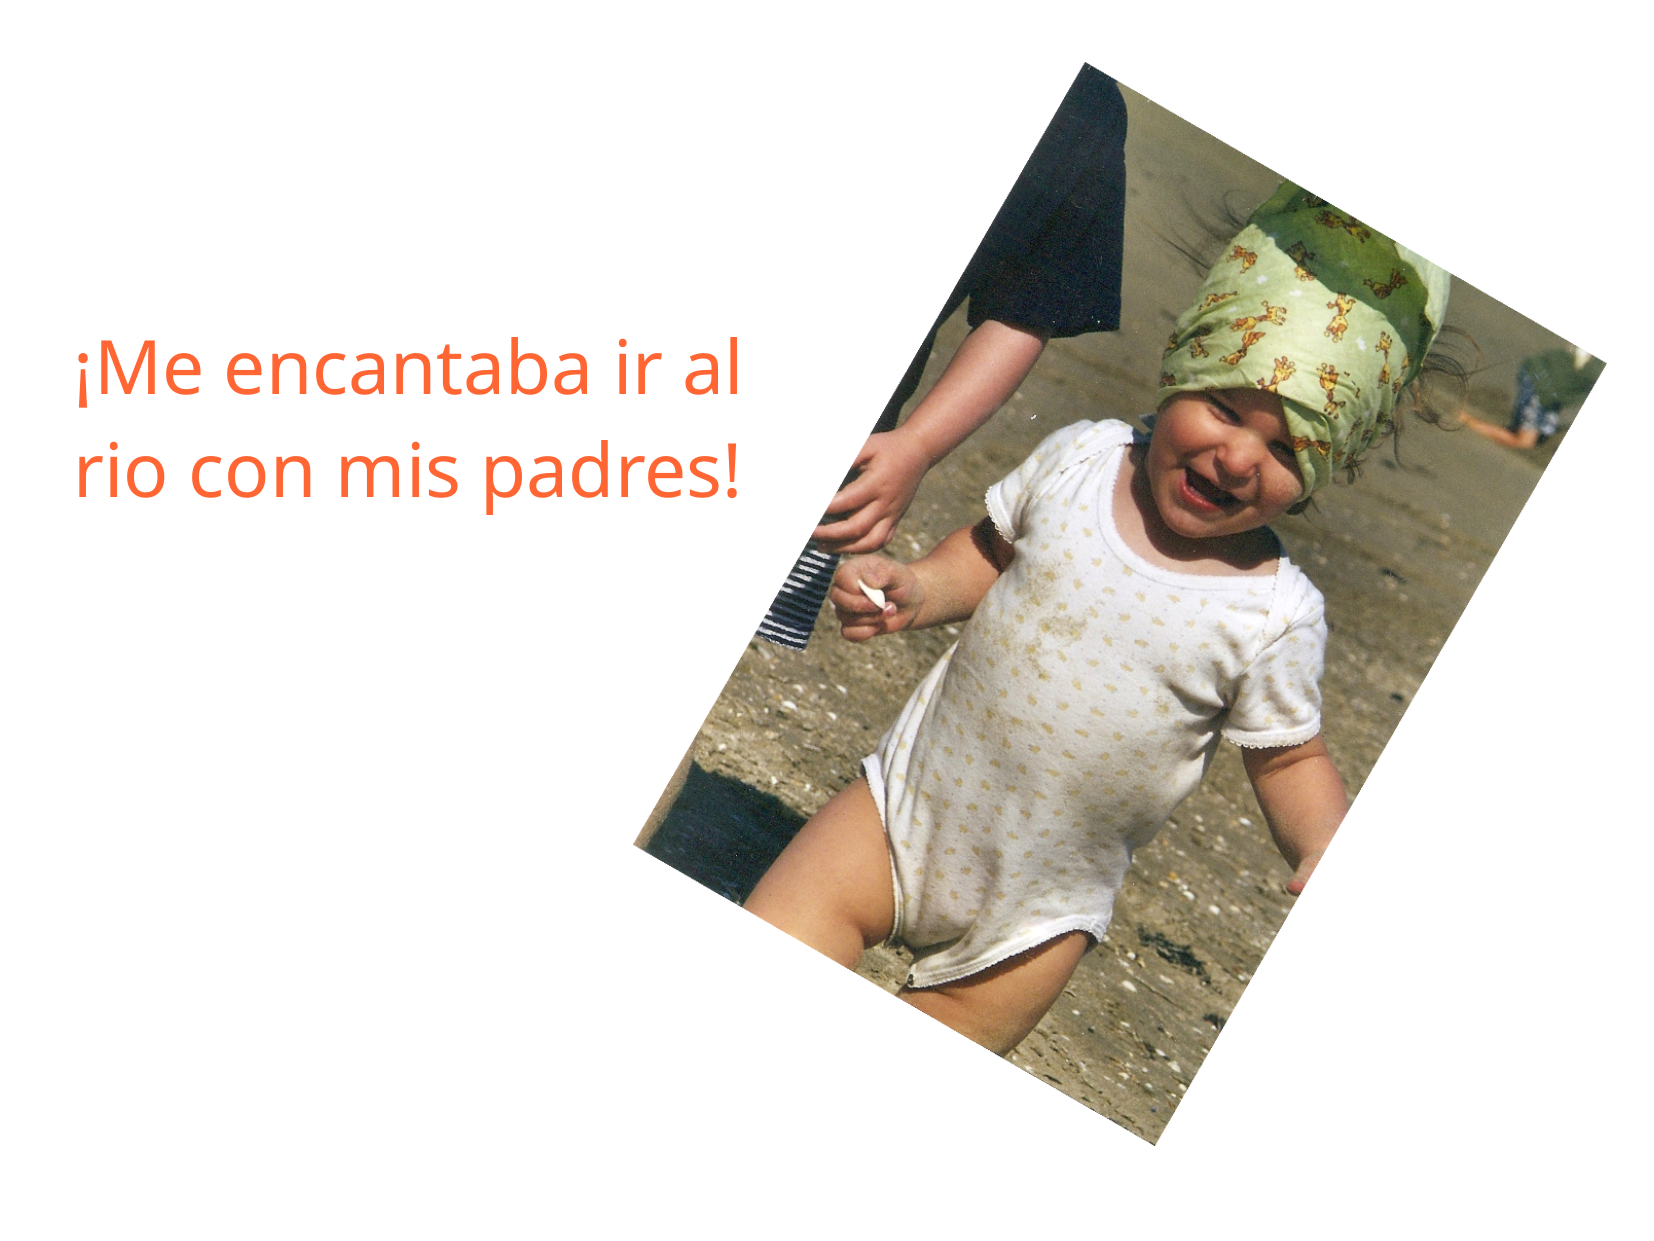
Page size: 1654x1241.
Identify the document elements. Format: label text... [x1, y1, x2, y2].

picture [632, 61, 1607, 1146]
text_box ¡Me encantaba ir al rio con mis padres! [59, 307, 780, 505]
